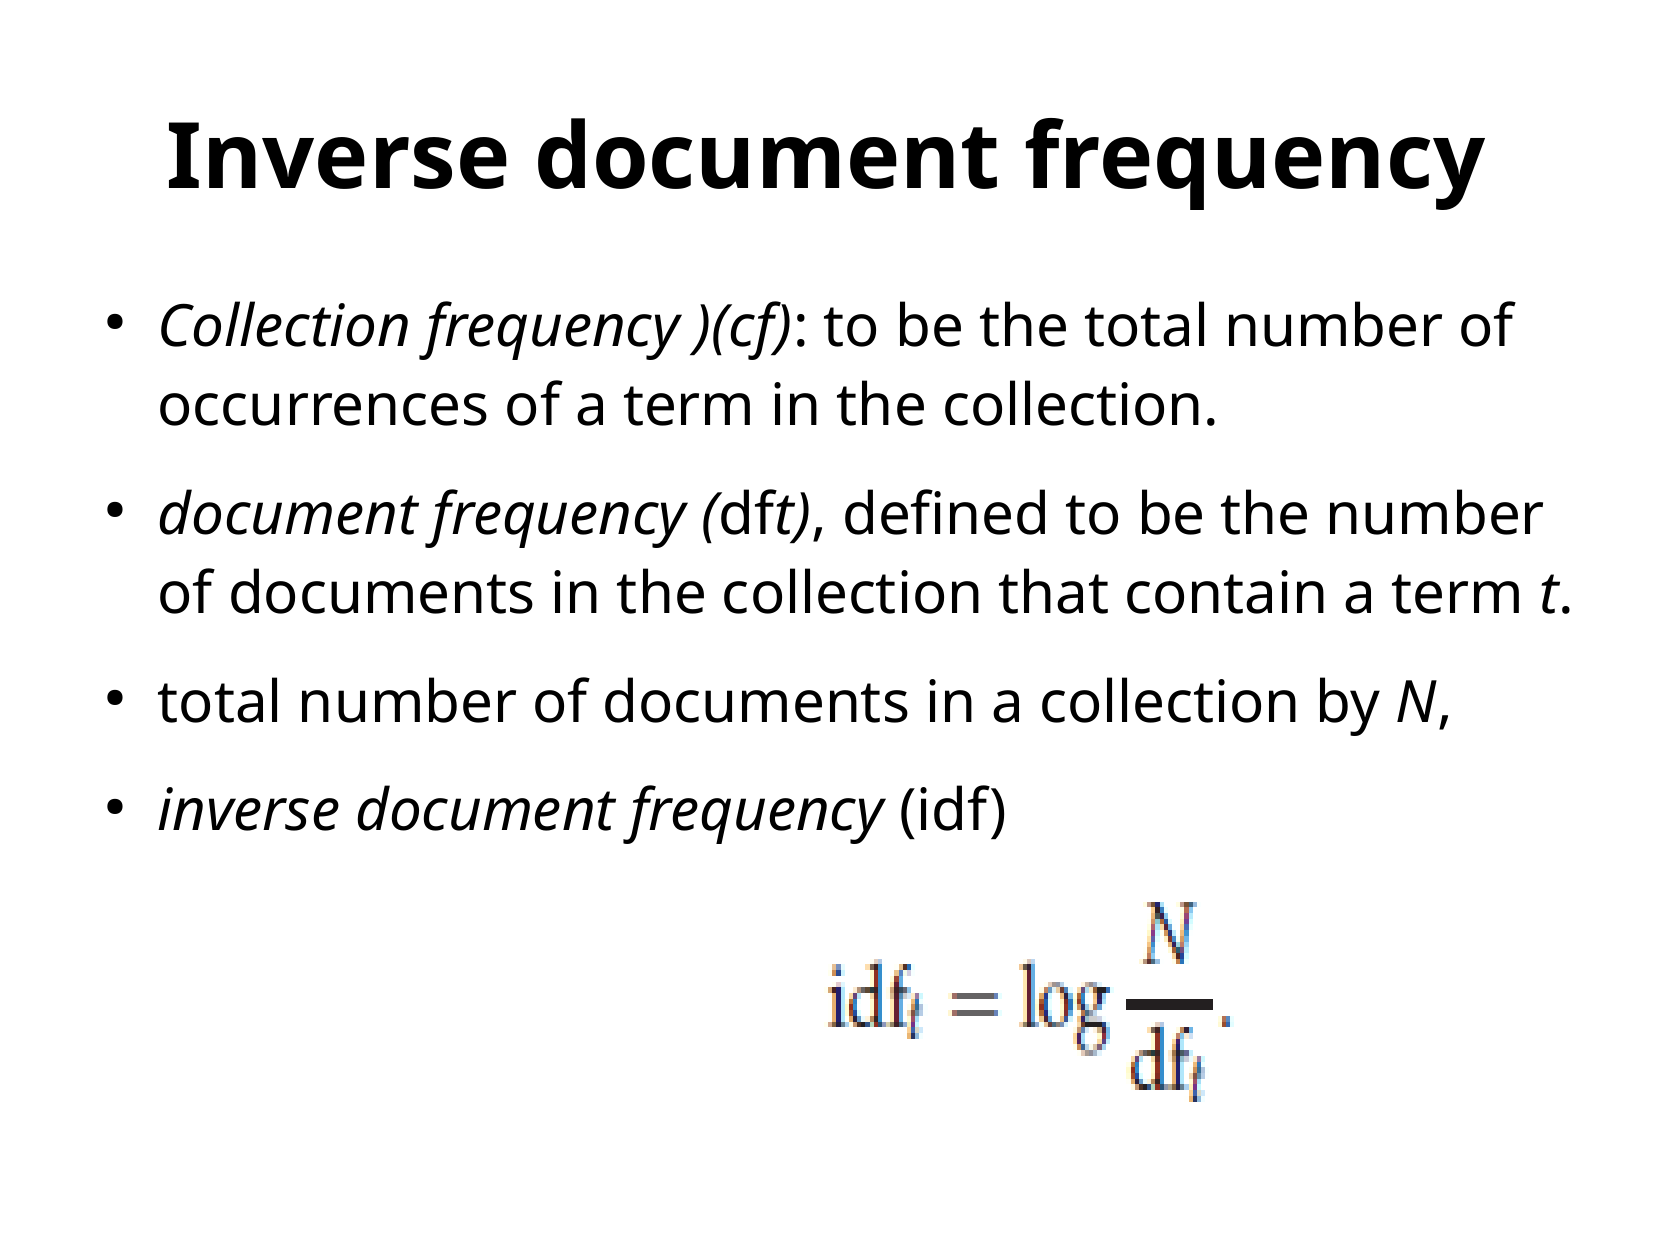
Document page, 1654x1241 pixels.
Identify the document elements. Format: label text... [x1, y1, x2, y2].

picture [750, 862, 1276, 1126]
list Collection frequency )(cf): to be the total number of occurrences of a term in the collection. document frequency (dft), defined to be the number of documents in the collection that contain a term t. total number of documents in a collection by N, inverse document frequency (idf) [86, 283, 1576, 1088]
title Inverse document frequency [82, 56, 1571, 250]
